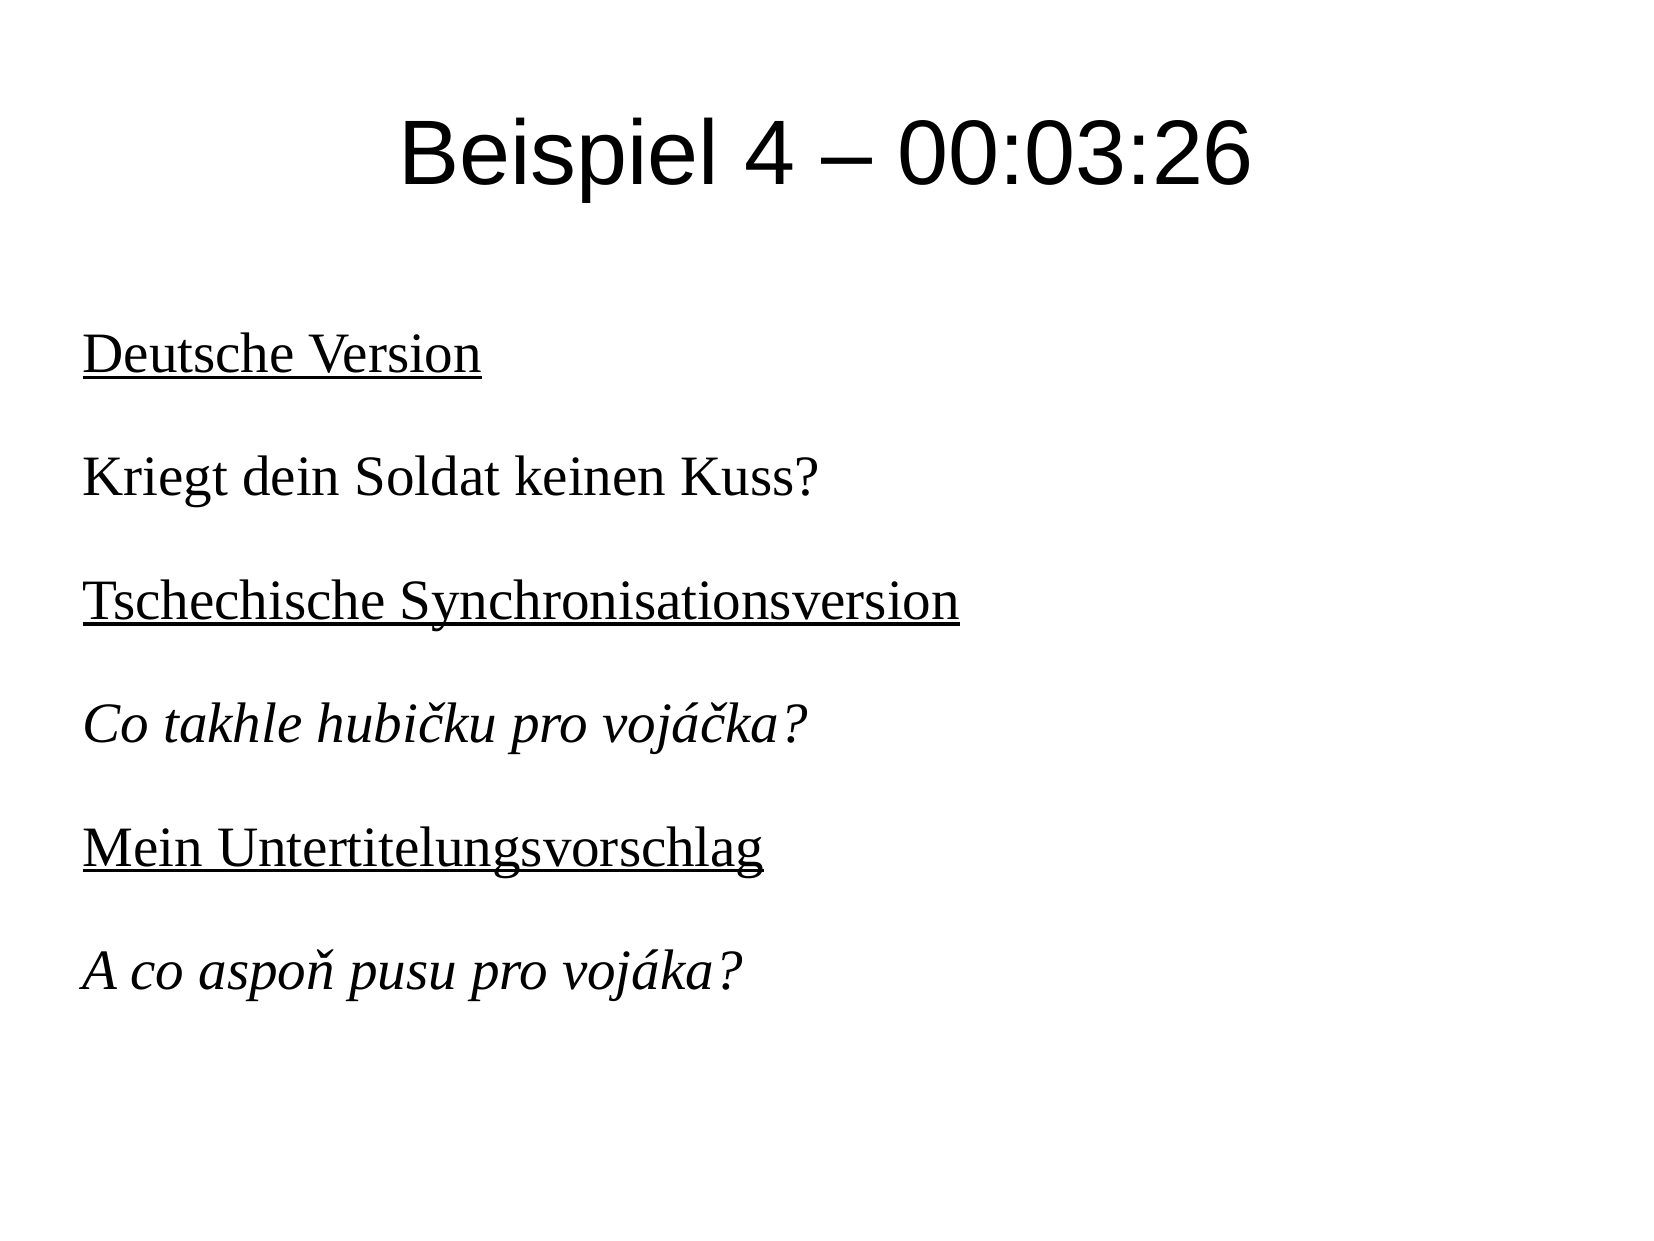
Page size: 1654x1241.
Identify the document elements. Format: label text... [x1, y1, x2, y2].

list Deutsche Version Kriegt dein Soldat keinen Kuss? Tschechische Synchronisationsversion Co takhle hubičku pro vojáčka? Mein Untertitelungsvorschlag A co aspoň pusu pro vojáka? [82, 290, 1571, 1010]
title Beispiel 4 – 00:03:26 [82, 49, 1571, 257]
